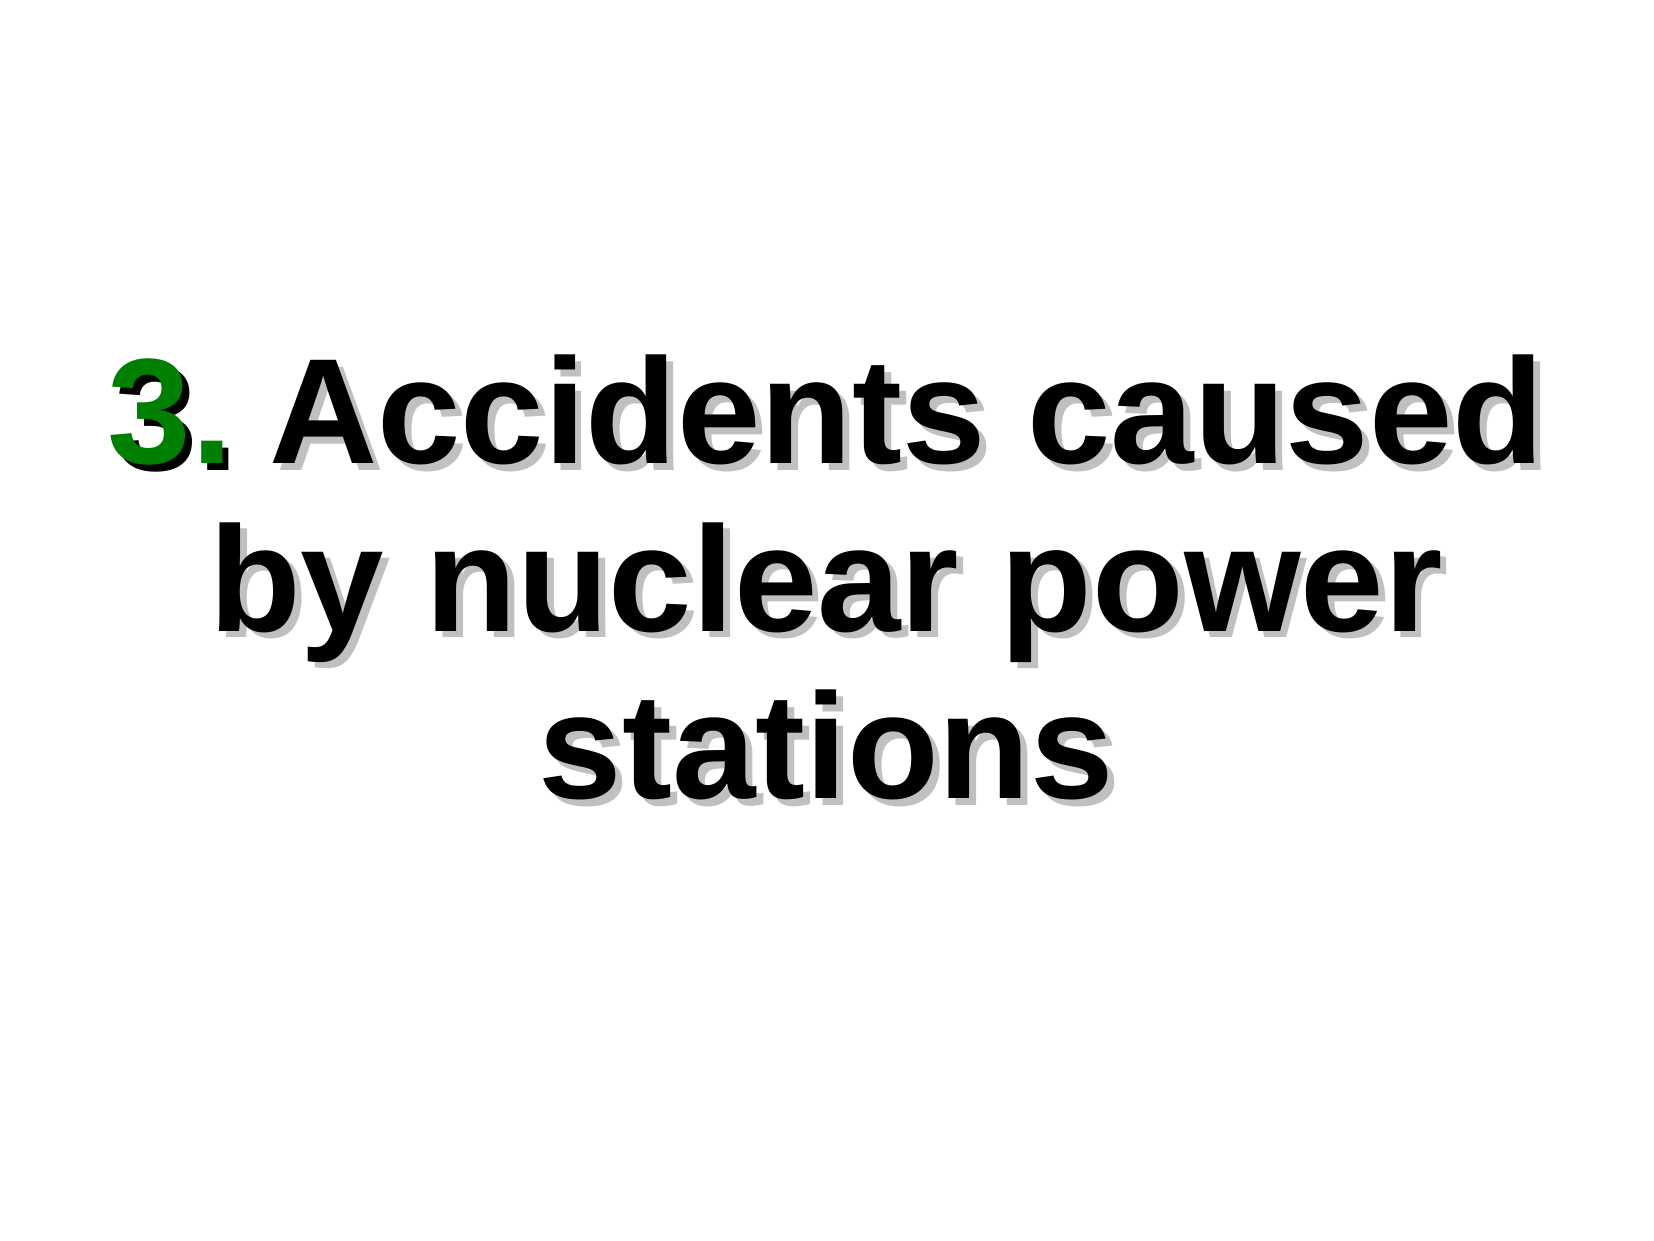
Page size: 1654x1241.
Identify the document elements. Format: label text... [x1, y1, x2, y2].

subtitle 3. Accidents caused by nuclear power stations [82, 49, 1571, 1109]
